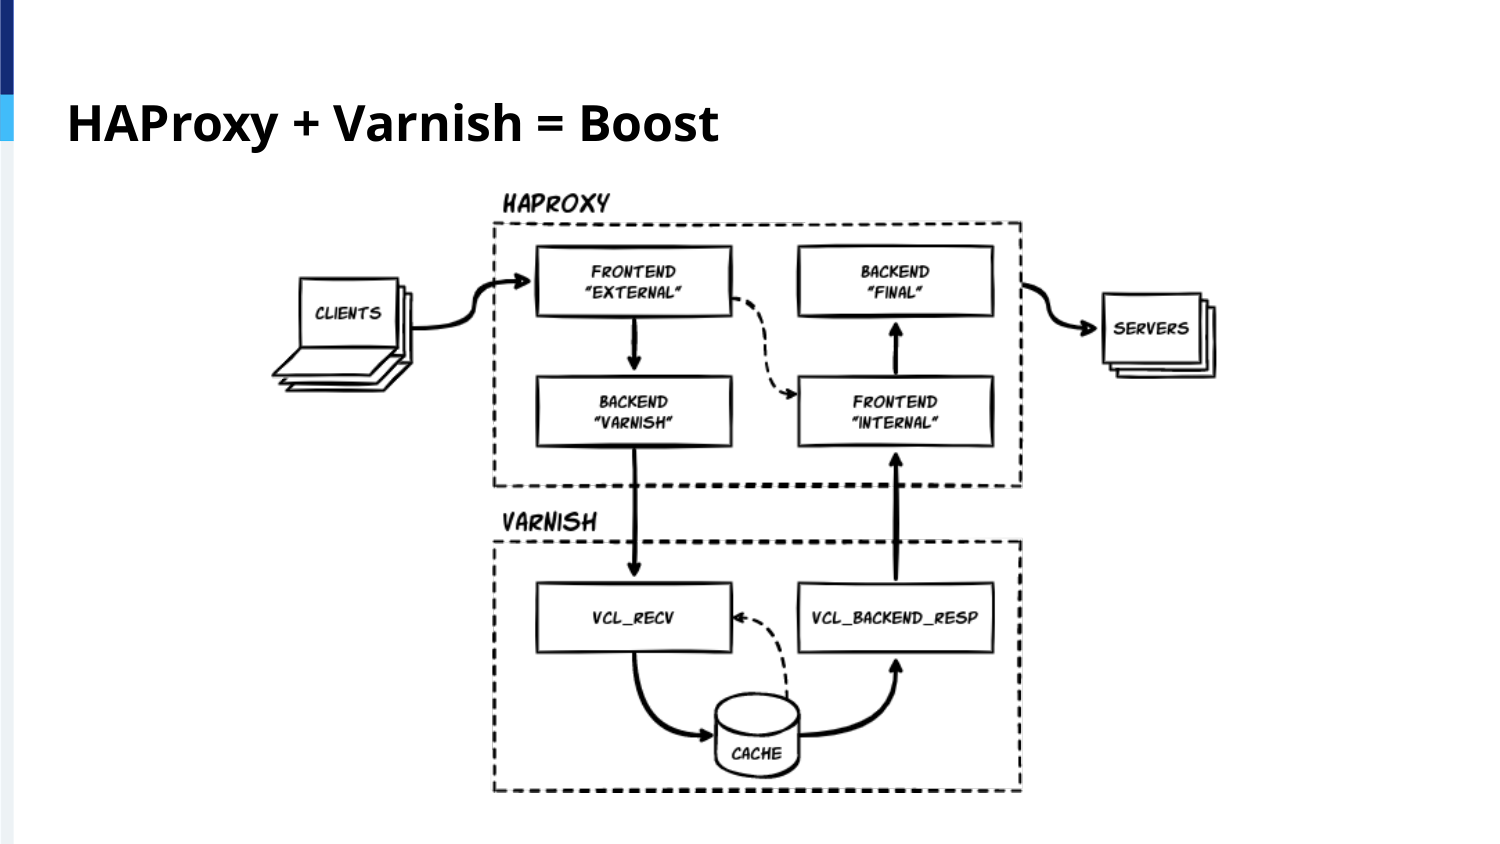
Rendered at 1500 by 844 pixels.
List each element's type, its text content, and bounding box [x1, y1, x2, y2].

picture [0, 0, 1500, 844]
title HAProxy + Varnish = Boost [51, 76, 1449, 171]
